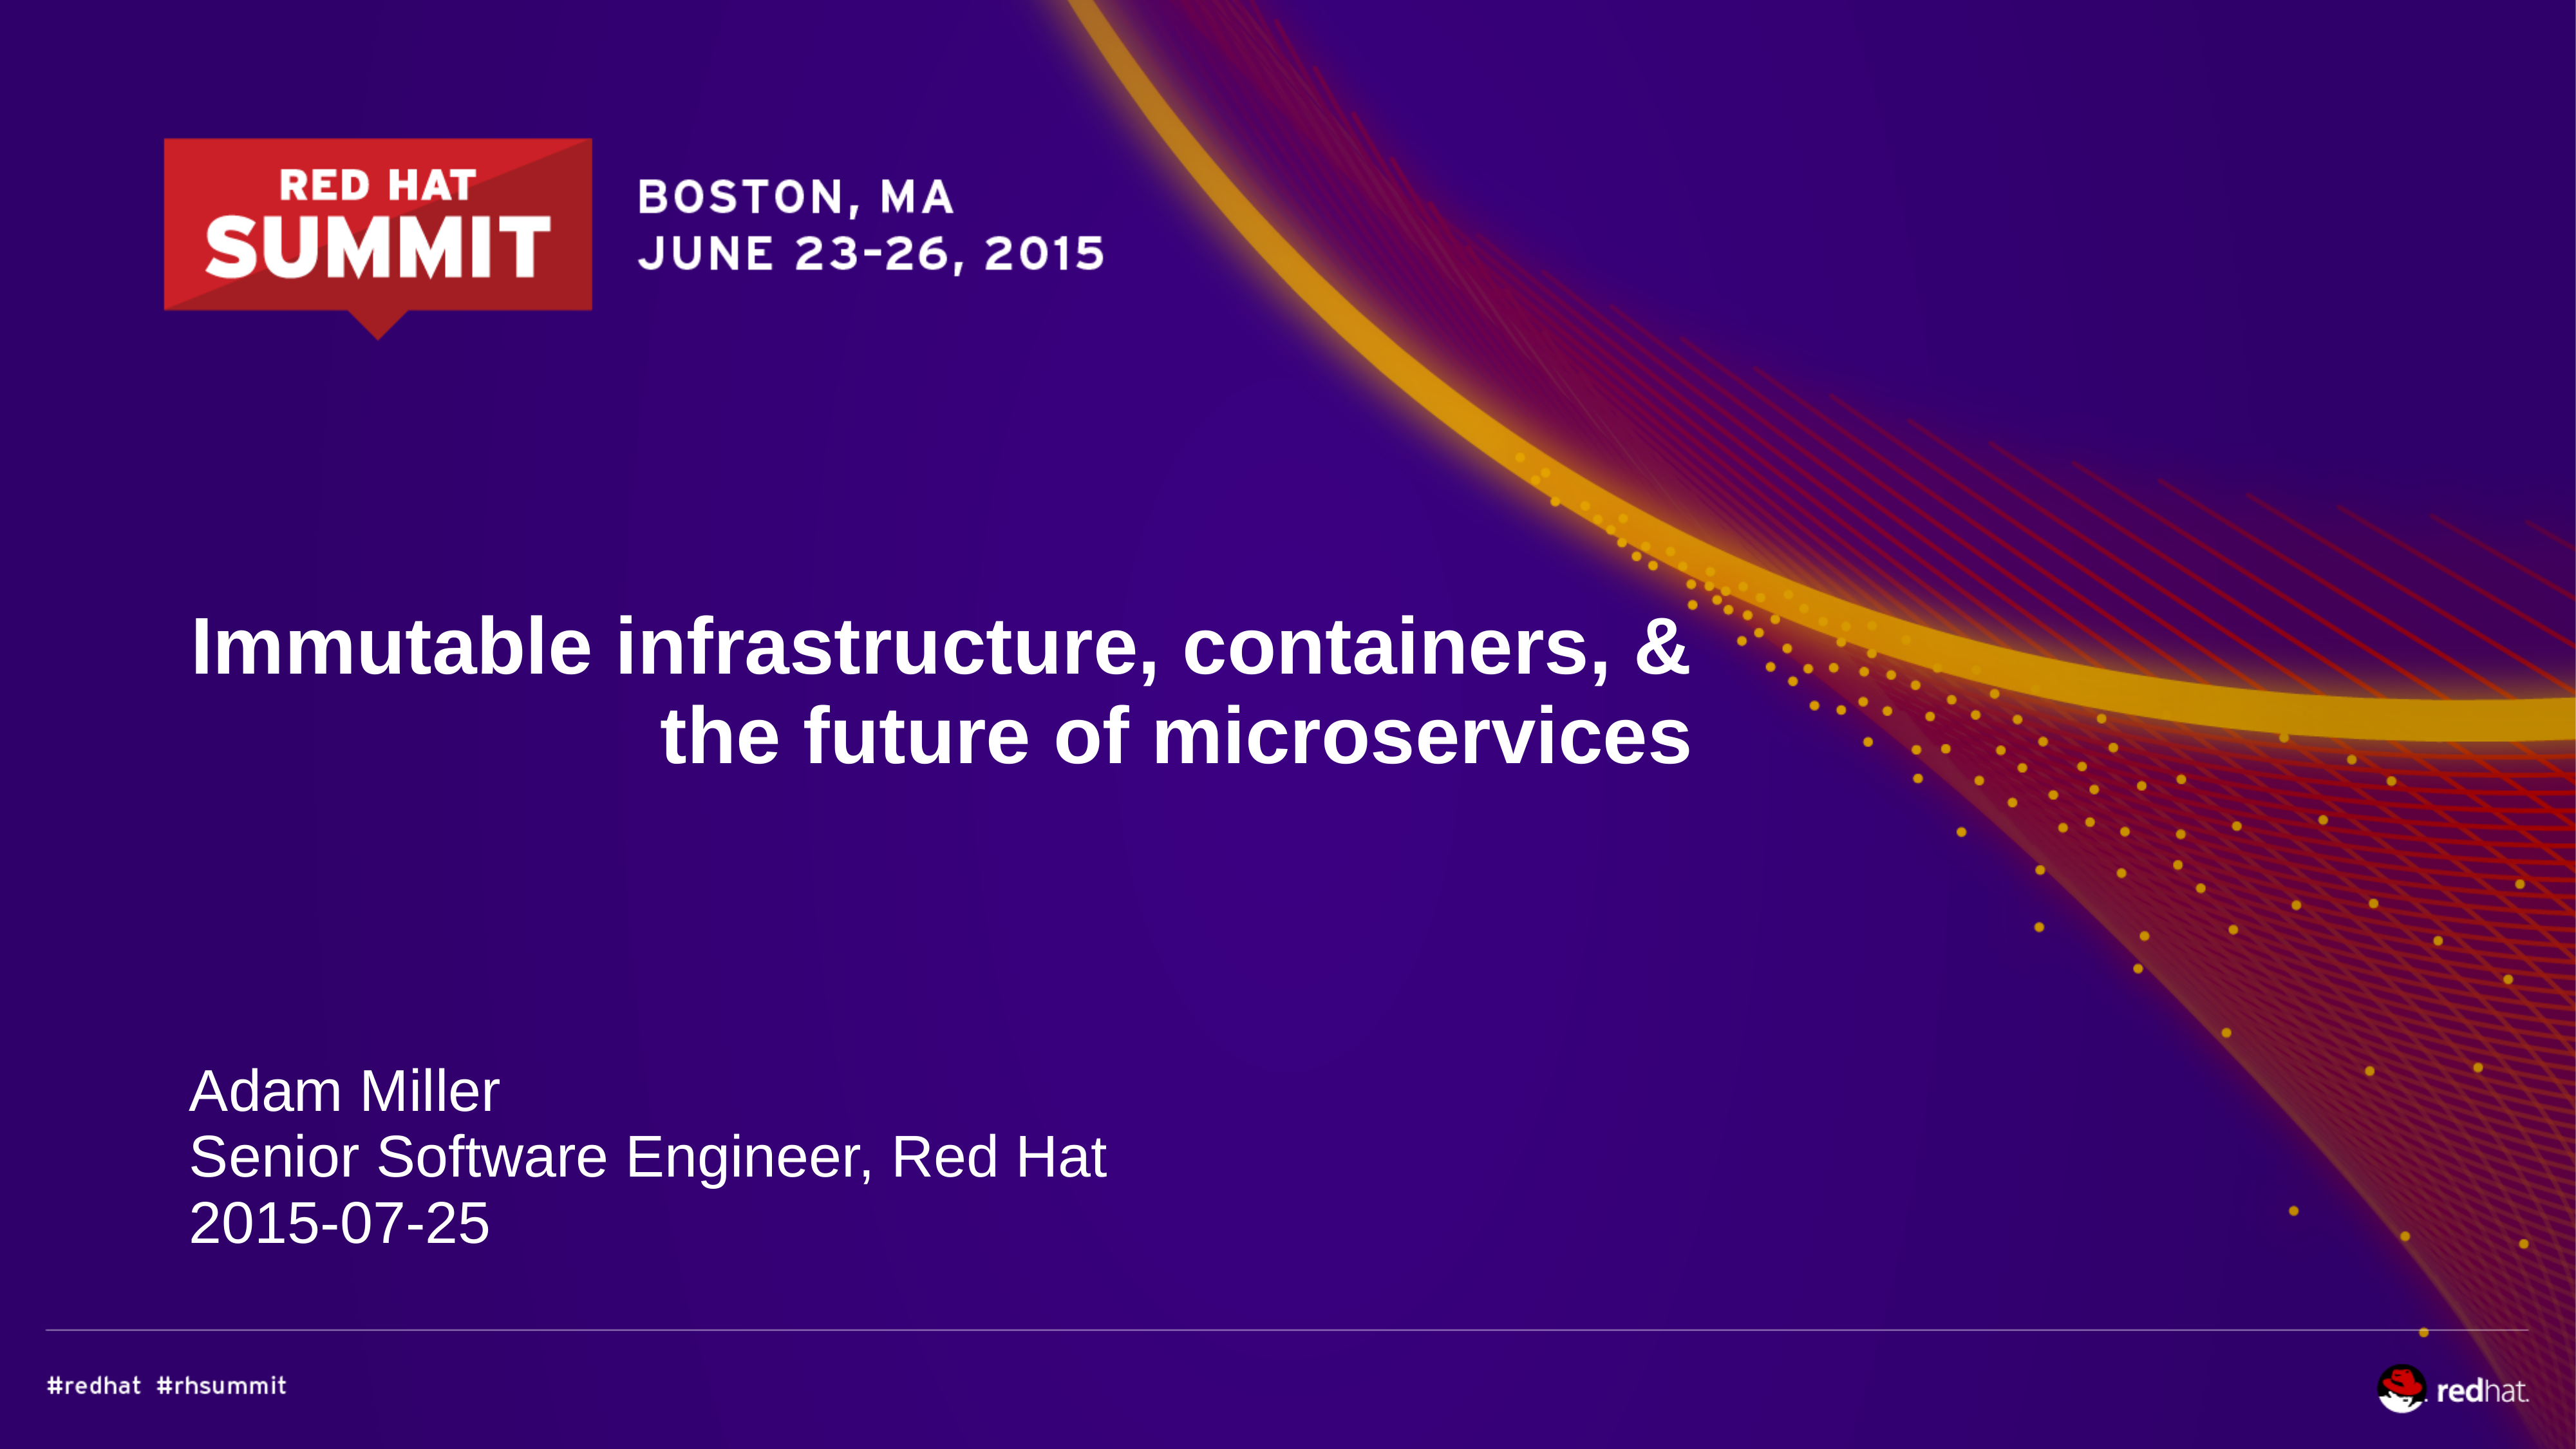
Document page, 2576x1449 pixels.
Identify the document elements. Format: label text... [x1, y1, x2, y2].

picture [0, 0, 2576, 1449]
text_box Immutable infrastructure, containers, & the future of microservices [181, 596, 1710, 799]
text_box Adam Miller Senior Software Engineer, Red Hat 2015-07-25 [180, 1053, 1671, 1323]
